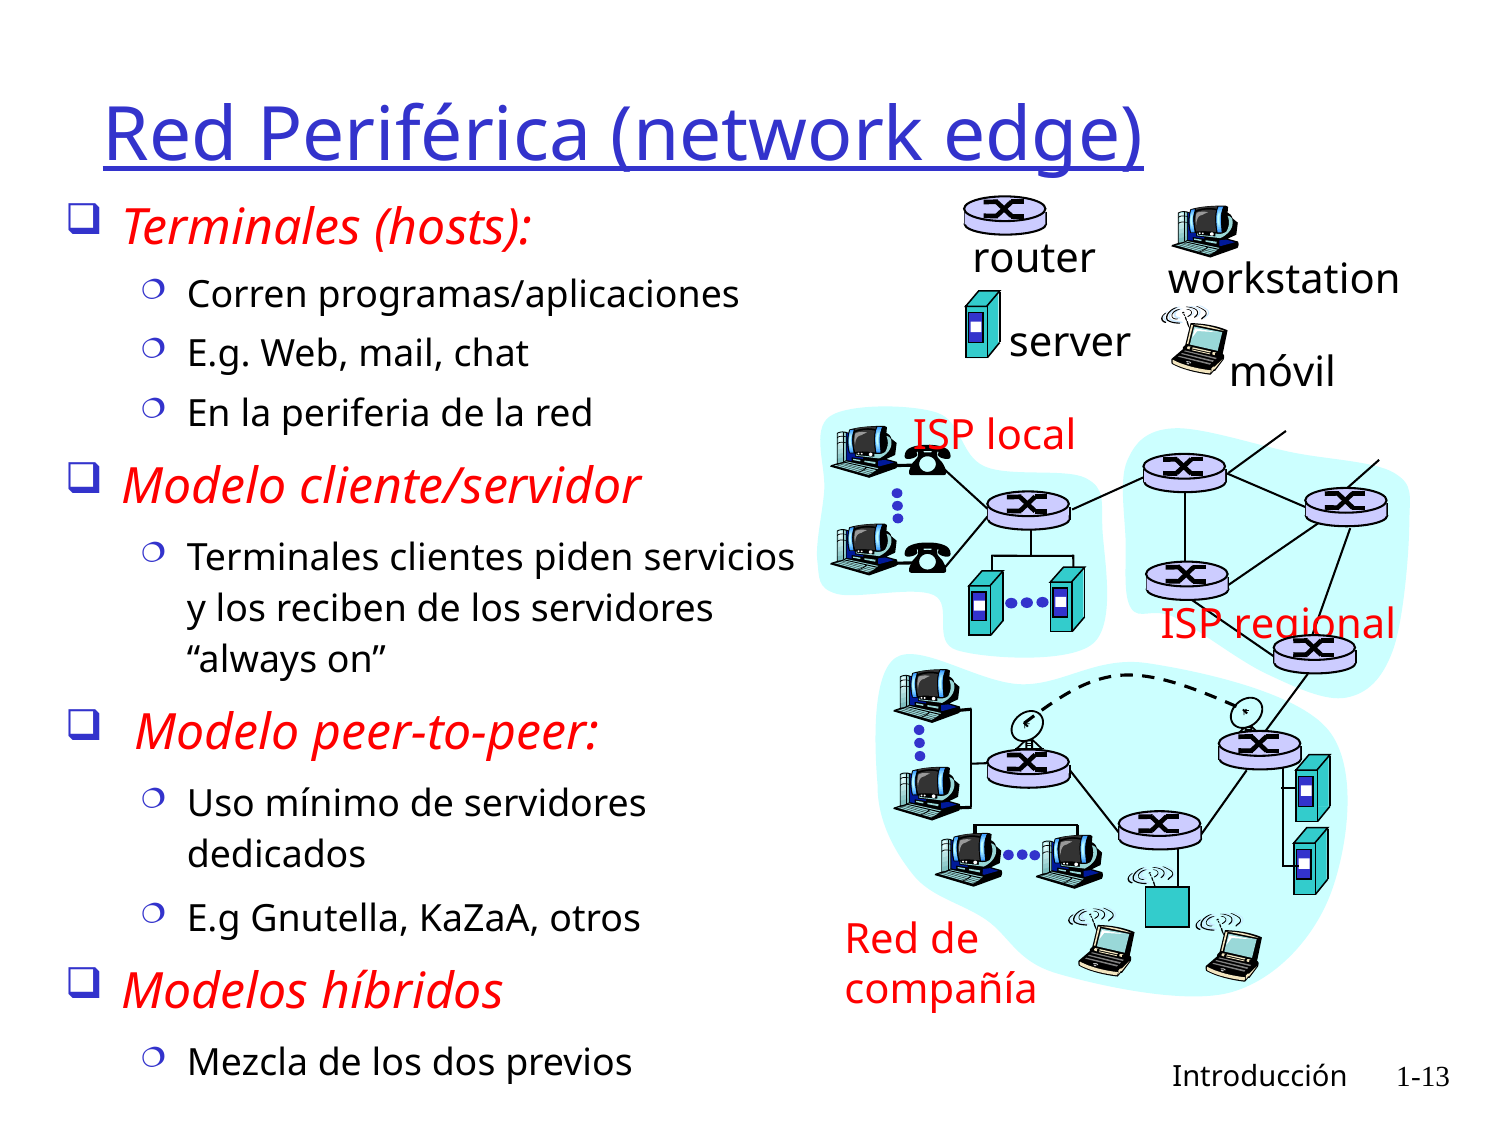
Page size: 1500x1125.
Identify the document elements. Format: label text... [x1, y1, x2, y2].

text_box router [957, 223, 1112, 289]
text_box móvil [1214, 337, 1351, 403]
picture [830, 425, 899, 478]
picture [1171, 205, 1240, 243]
picture [1195, 911, 1262, 982]
text_box server [993, 307, 1147, 373]
text_box [964, 196, 1046, 223]
picture [830, 523, 899, 576]
picture [1160, 310, 1228, 375]
text_box [1122, 428, 1410, 614]
text_box [965, 290, 1000, 359]
picture [1010, 710, 1045, 750]
text_box ISP regional [1145, 589, 1412, 656]
text_box [875, 654, 1348, 997]
text_box Introducción [887, 1050, 1362, 1125]
picture [1068, 865, 1177, 977]
picture [1035, 834, 1104, 889]
text_box ISP local [898, 400, 1092, 467]
picture [1179, 865, 1190, 886]
picture [904, 542, 951, 573]
text_box workstation [1153, 243, 1416, 310]
list Terminales (hosts): Corren programas/aplicaciones E.g. Web, mail, chat En la periferia de la red Modelo cliente/servidor Terminales clientes piden servicios y los reciben de los servidores “always on” Modelo peer-to-peer: Uso mínimo de servidores dedicados E.g Gnutella, KaZaA, otros Modelos híbridos Mezcla de los dos previos [49, 183, 839, 1125]
text_box [1235, 635, 1391, 699]
text_box 1-<number> [1362, 1050, 1466, 1125]
text_box [816, 406, 1108, 658]
picture [934, 832, 1004, 887]
picture [1229, 696, 1264, 734]
picture [893, 668, 962, 723]
picture [893, 766, 962, 821]
title Red Periférica (network edge) [87, 16, 1363, 247]
picture [904, 467, 948, 476]
text_box Red de compañía [829, 903, 1053, 1020]
